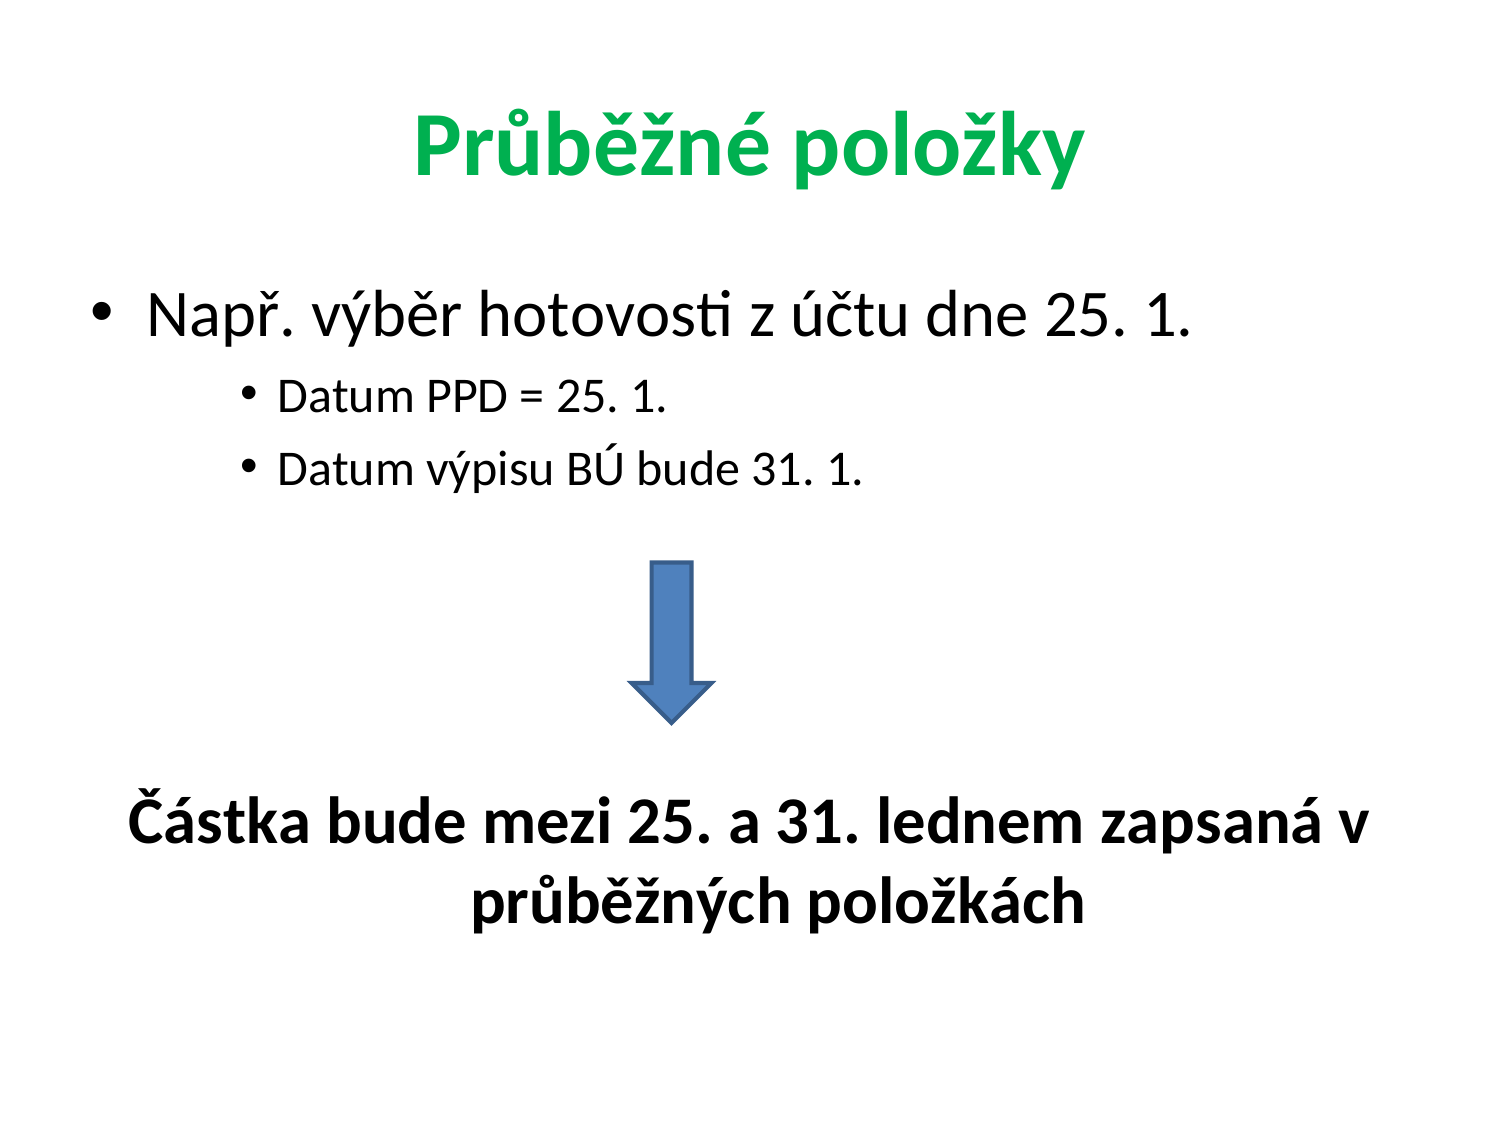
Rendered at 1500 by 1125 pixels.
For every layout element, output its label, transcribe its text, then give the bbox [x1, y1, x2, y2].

list Např. výběr hotovosti z účtu dne 25. 1. Datum PPD = 25. 1. Datum výpisu BÚ bude 31. 1. Částka bude mezi 25. a 31. lednem zapsaná v průběžných položkách [75, 262, 1426, 1006]
title Průběžné položky [75, 45, 1426, 233]
text_box [631, 562, 712, 723]
